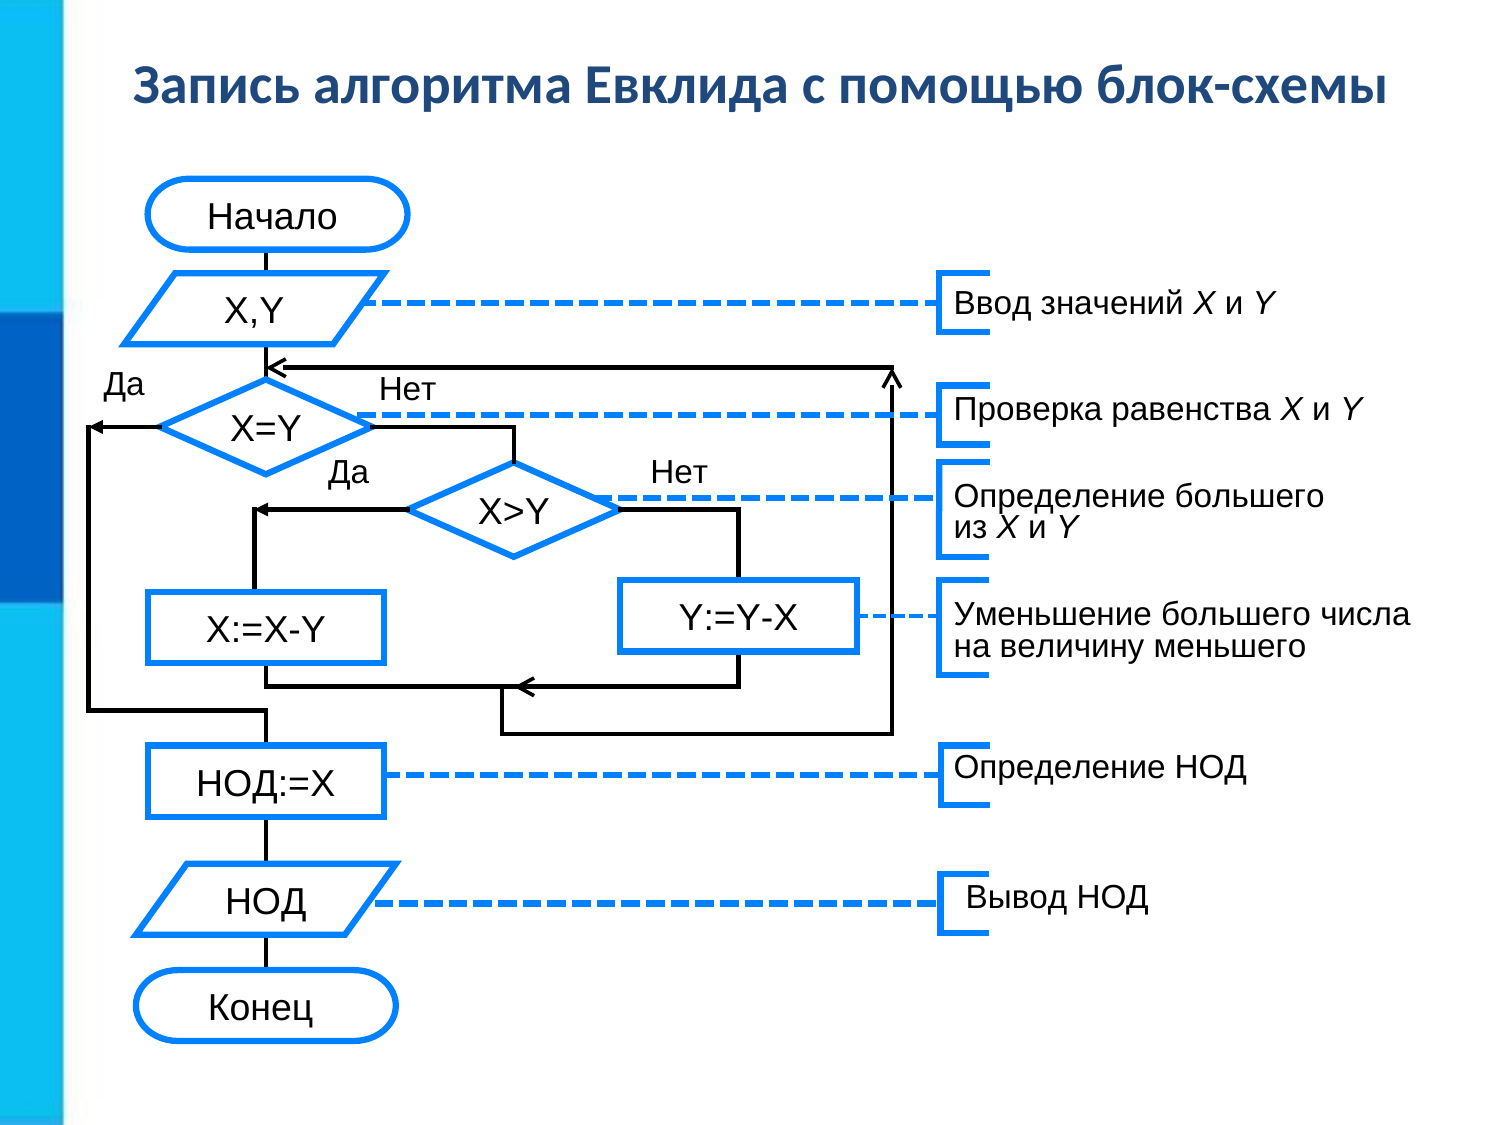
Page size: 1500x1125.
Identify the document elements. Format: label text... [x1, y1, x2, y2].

text_box X>Y [410, 463, 618, 557]
text_box Уменьшение большего числа на величину меньшего [942, 592, 1448, 672]
text_box Определение НОД [944, 745, 1436, 793]
text_box Нет [631, 450, 727, 498]
text_box X=Y [162, 379, 370, 475]
text_box Проверка равенства X и Y [938, 379, 1436, 435]
text_box НОД:=Х [147, 745, 385, 817]
picture [0, 0, 1500, 1125]
text_box Y:=Y-X [620, 580, 857, 652]
text_box Ввод значений X и Y [942, 273, 1436, 329]
text_box Да [301, 450, 396, 498]
text_box Запись алгоритма Евклида с помощью блок-схемы [76, 30, 1459, 138]
text_box Да [76, 361, 172, 410]
text_box Вывод НОД [950, 875, 1448, 923]
text_box Определение большего из X и Y [943, 473, 1436, 554]
text_box Начало [147, 178, 408, 250]
text_box НОД [135, 863, 396, 935]
text_box Конец [135, 970, 396, 1041]
text_box X,Y [124, 273, 385, 345]
text_box X:=X-Y [147, 592, 385, 664]
text_box Нет [360, 367, 455, 415]
